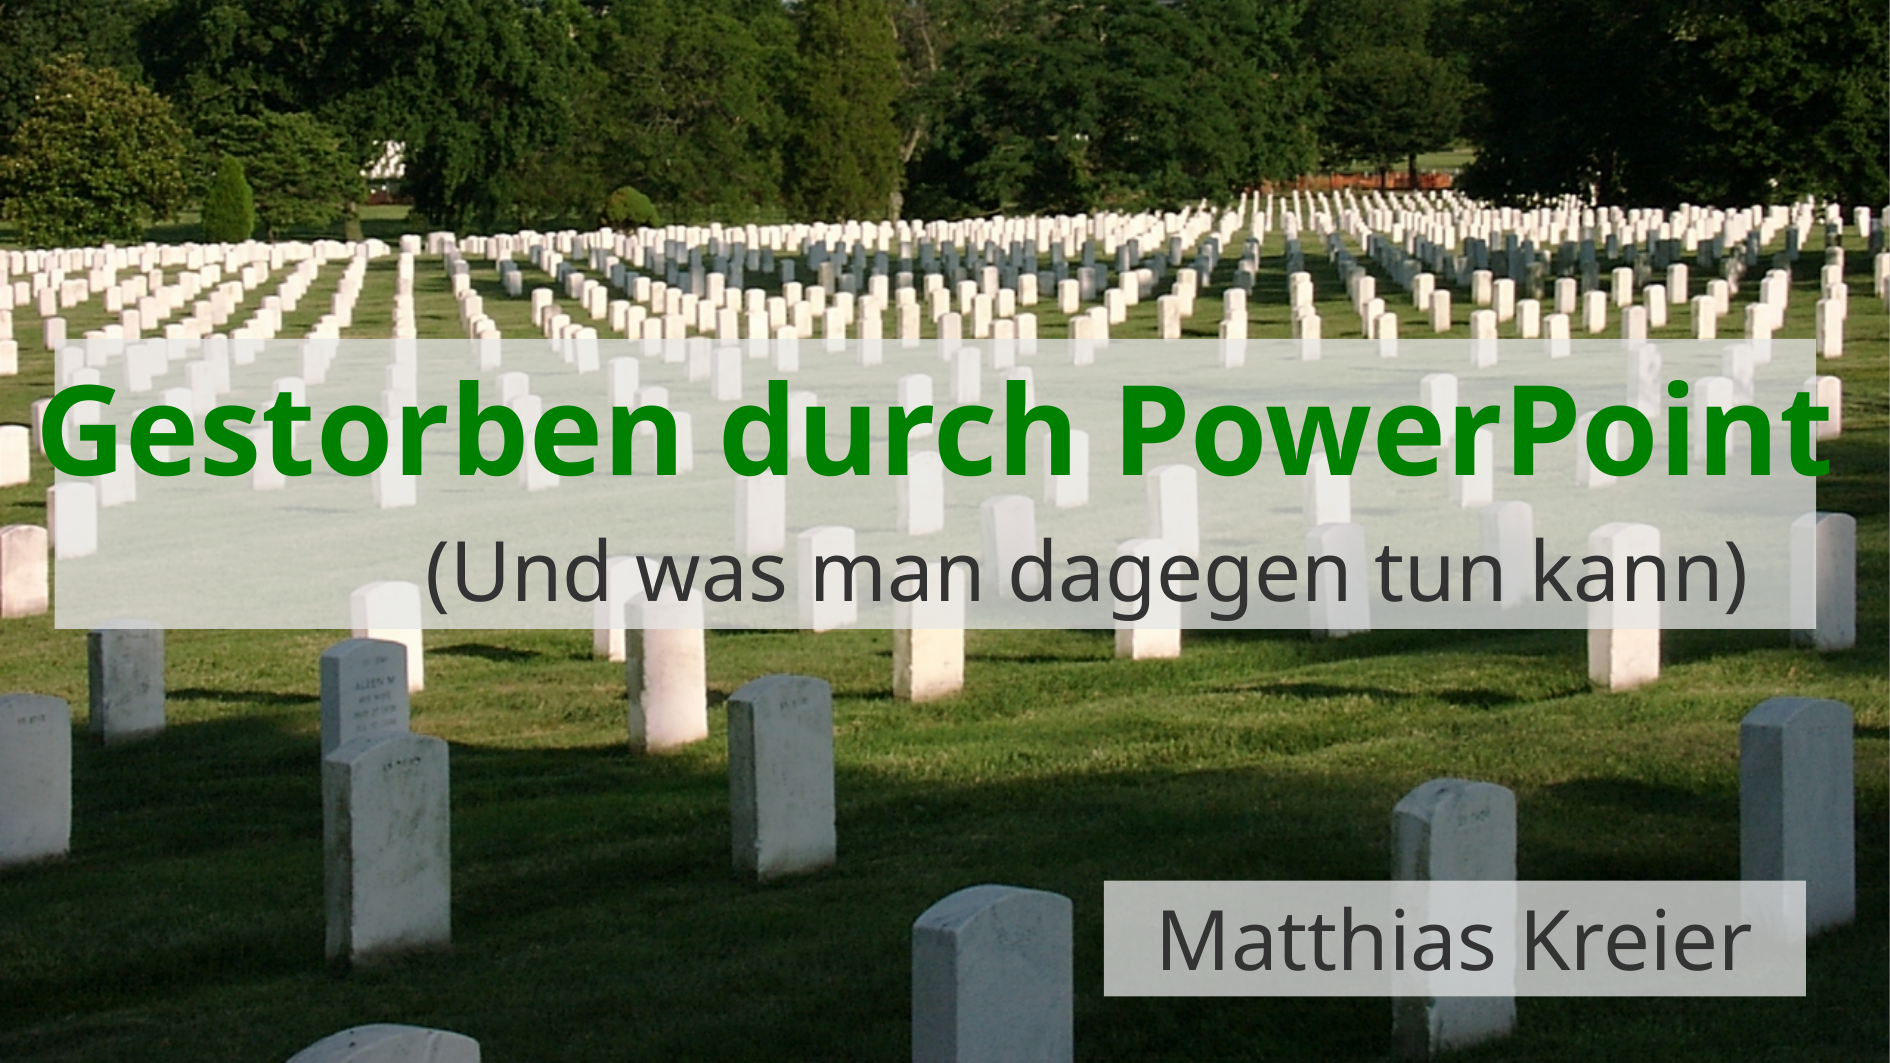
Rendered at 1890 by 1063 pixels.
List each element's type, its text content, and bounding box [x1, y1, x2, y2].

text_box Gestorben durch PowerPoint (Und was man dagegen tun kann) [54, 338, 1817, 629]
text_box Matthias Kreier [1103, 880, 1806, 997]
picture [0, 0, 1890, 1063]
